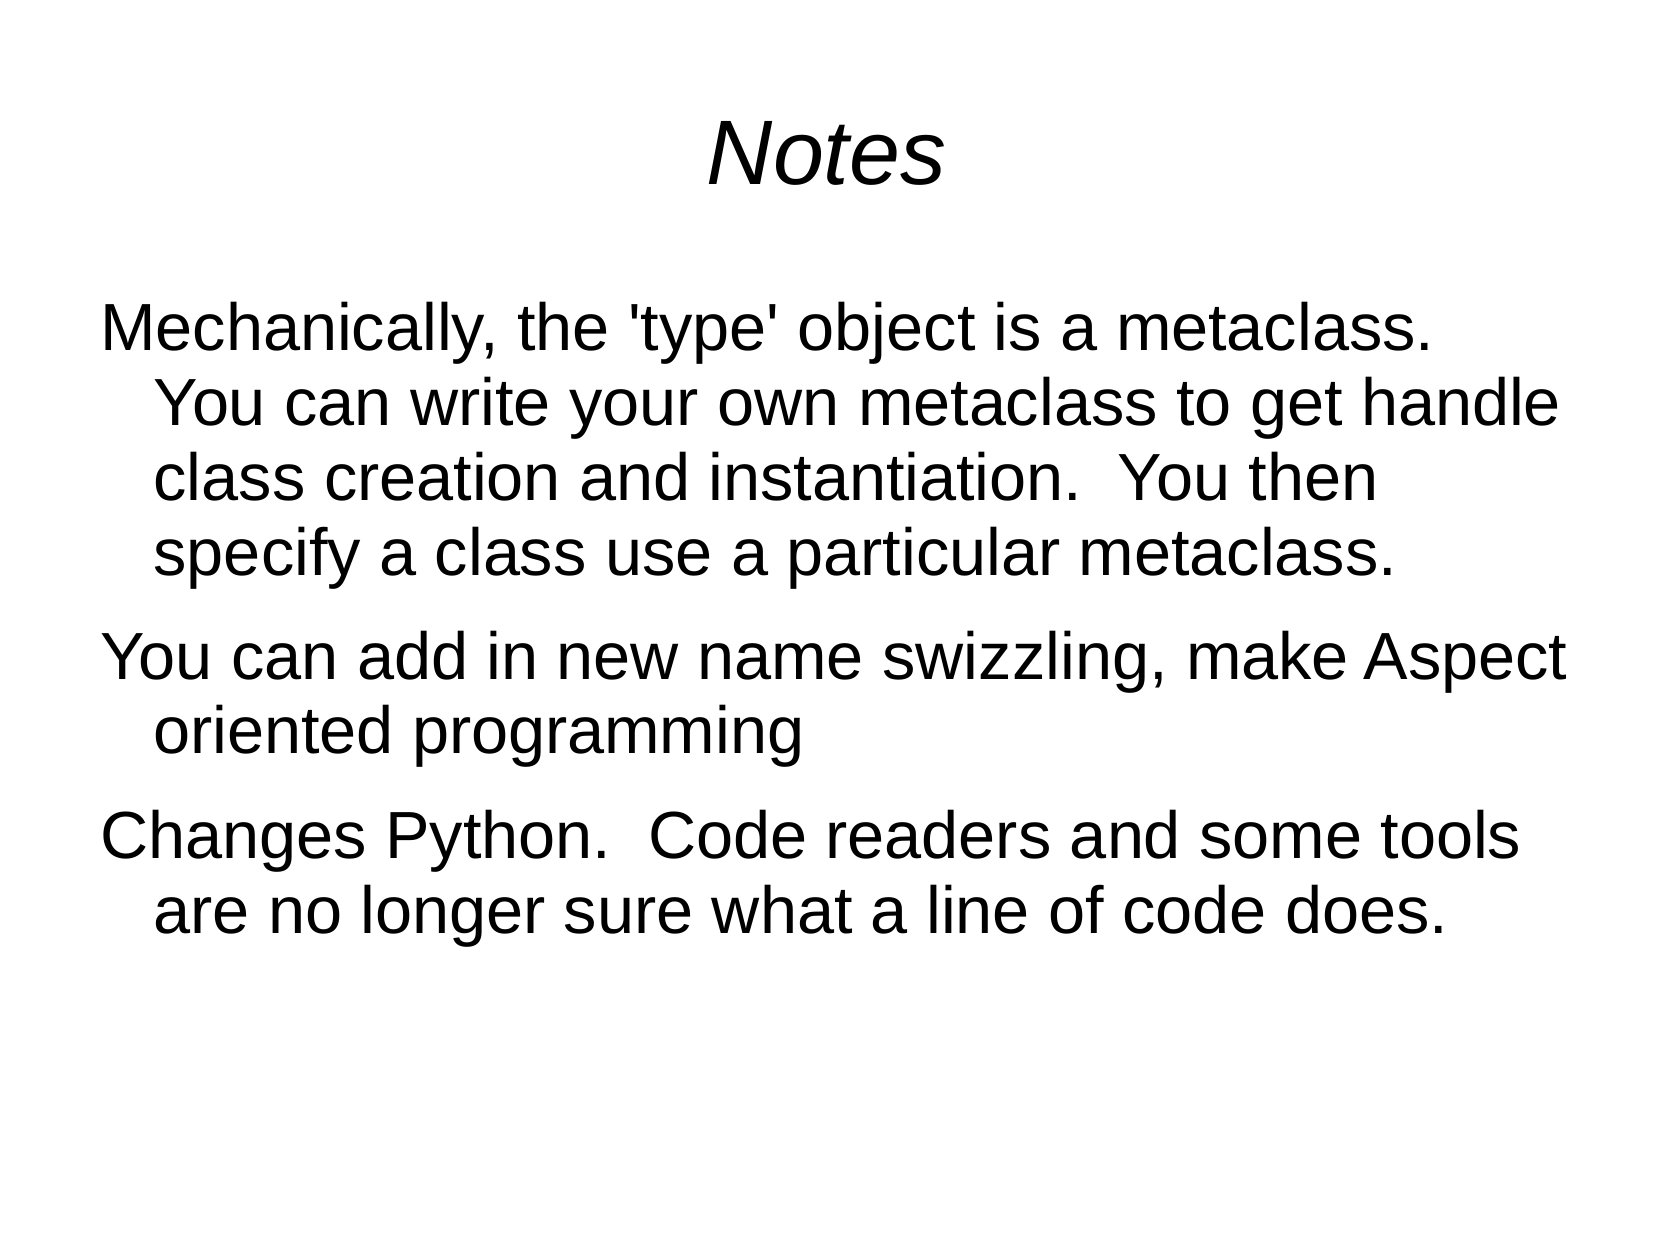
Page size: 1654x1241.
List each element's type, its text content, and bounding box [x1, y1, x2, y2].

title Notes [82, 56, 1571, 250]
list Mechanically, the 'type' object is a metaclass. You can write your own metaclass to get handle class creation and instantiation. You then specify a class use a particular metaclass. You can add in new name swizzling, make Aspect oriented programming Changes Python. Code readers and some tools are no longer sure what a line of code does. [82, 290, 1571, 1241]
